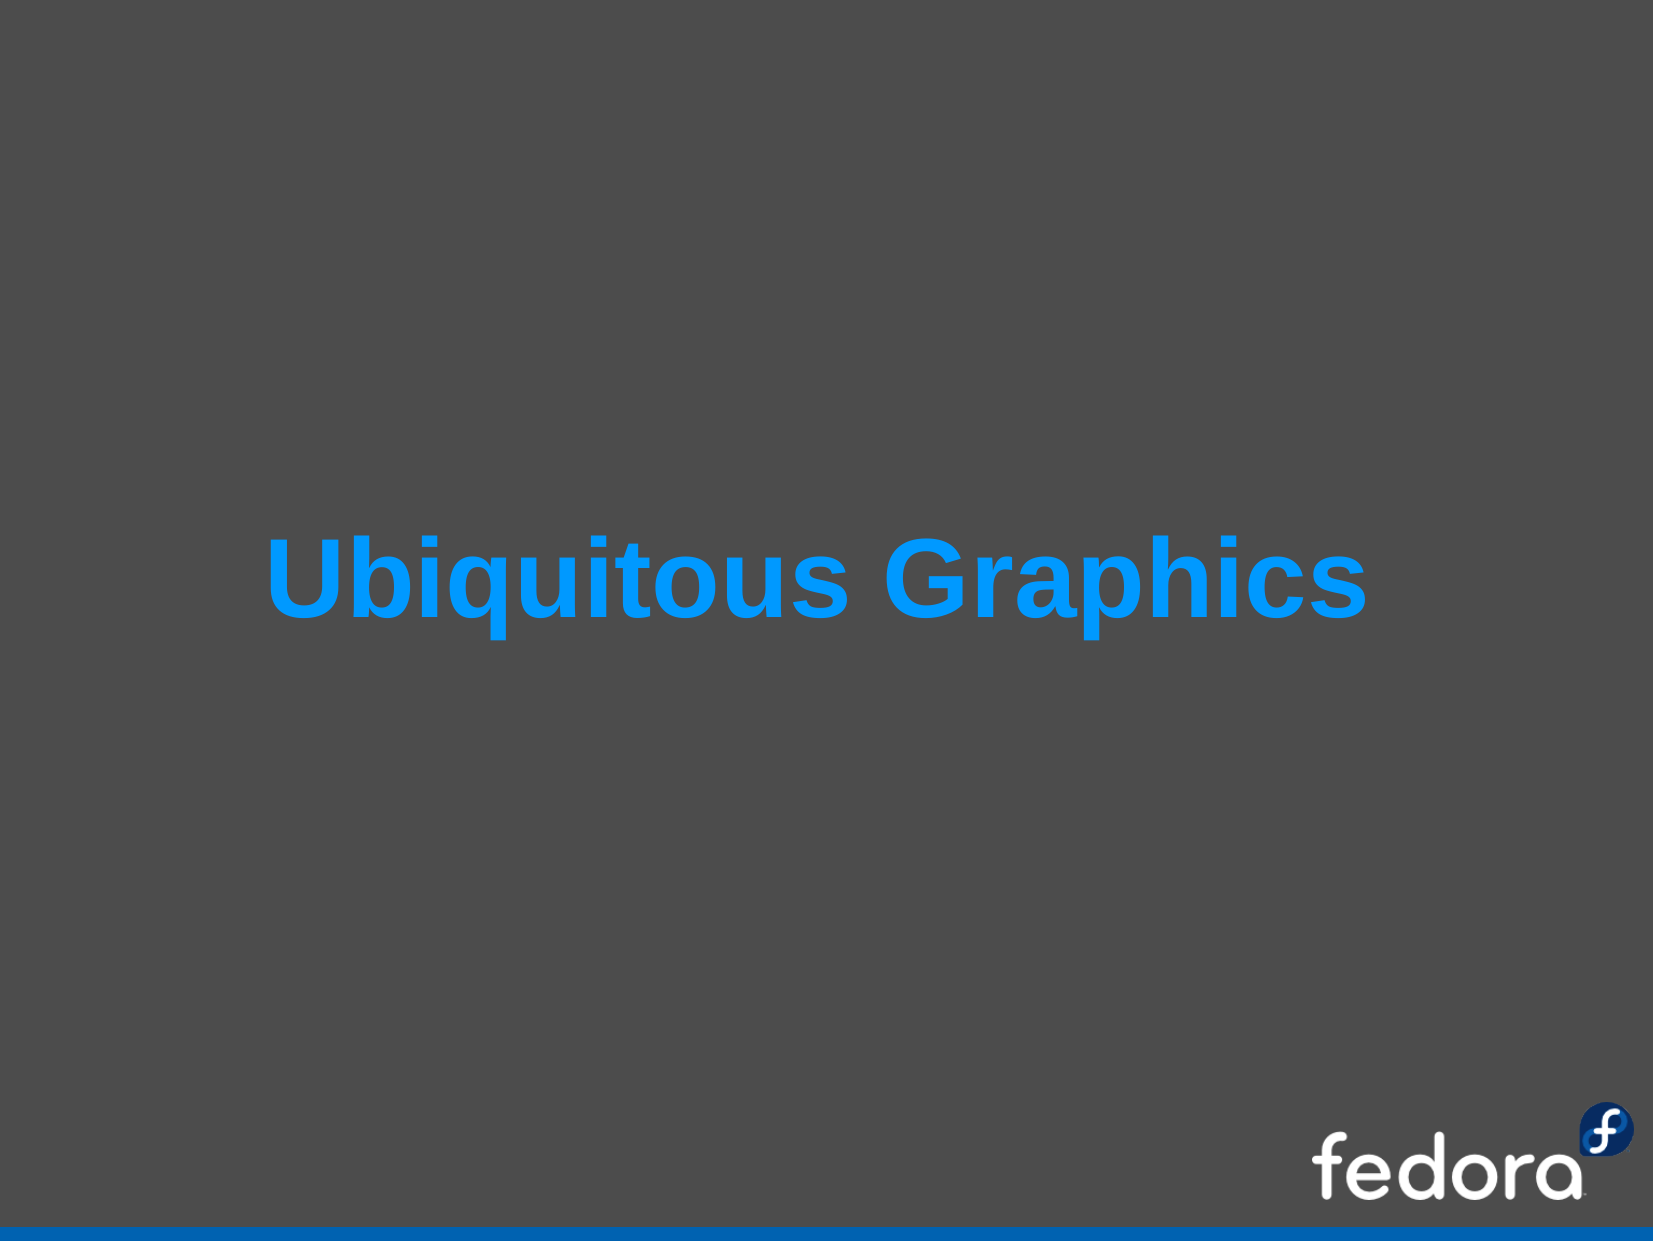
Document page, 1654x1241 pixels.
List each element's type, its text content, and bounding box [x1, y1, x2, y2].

title Ubiquitous Graphics [112, 75, 1524, 1082]
picture [1312, 1102, 1634, 1200]
